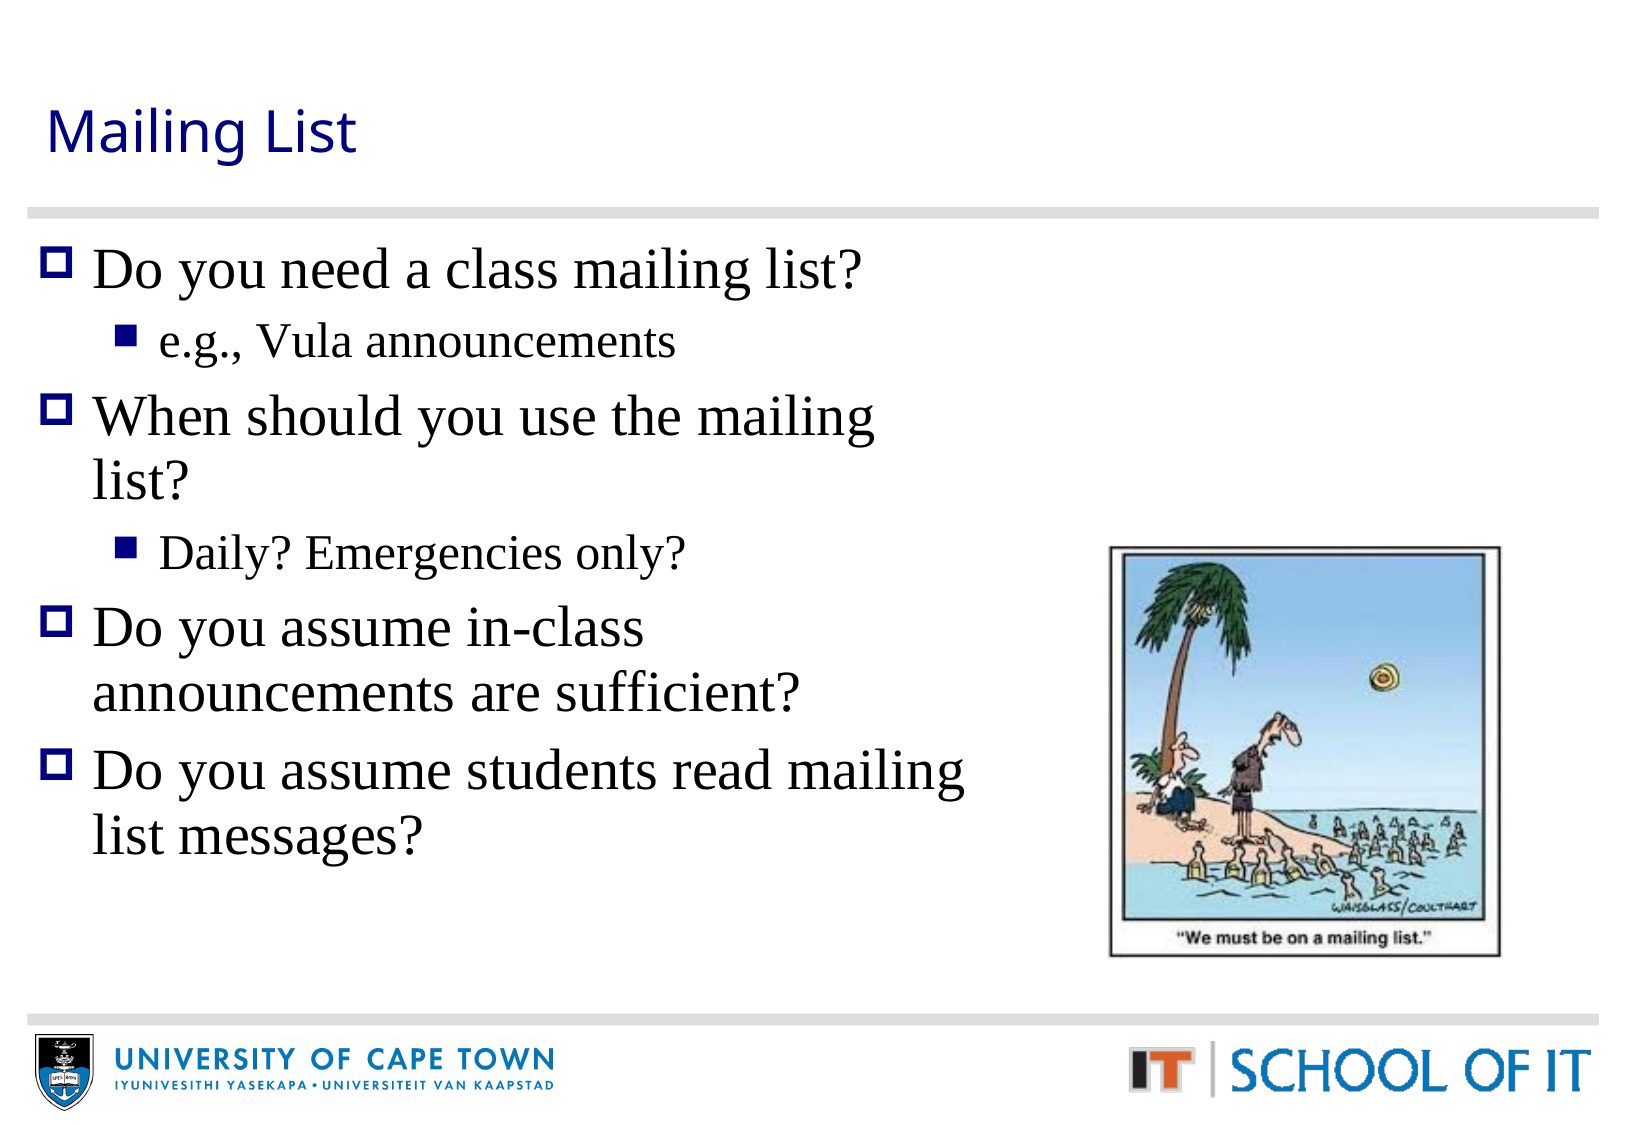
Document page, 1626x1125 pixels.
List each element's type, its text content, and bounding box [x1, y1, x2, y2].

list Do you need a class mailing list? e.g., Vula announcements When should you use the mailing list? Daily? Emergencies only? Do you assume in-class announcements are sufficient? Do you assume students read mailing list messages? [36, 236, 981, 998]
picture [1107, 545, 1503, 959]
title Mailing List [45, 66, 1583, 194]
picture [35, 1034, 553, 1111]
picture [1118, 1030, 1606, 1109]
